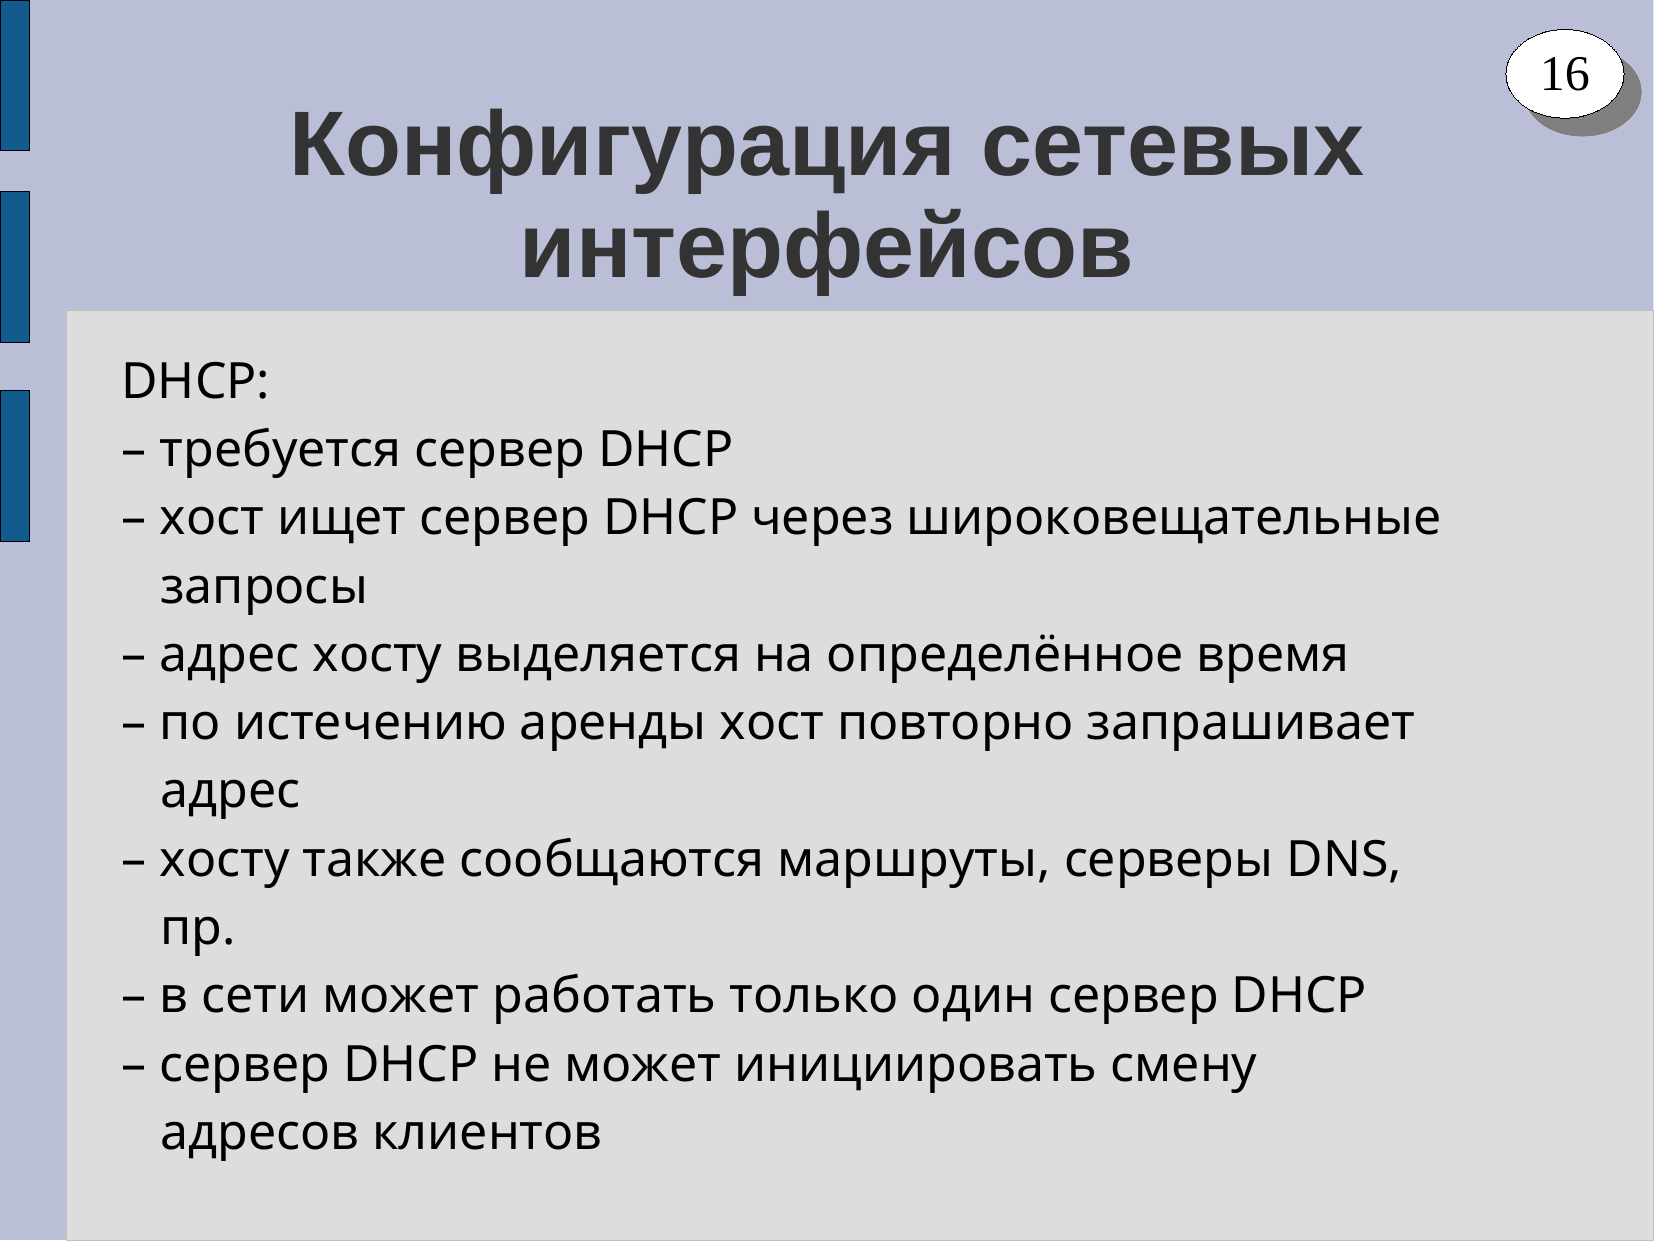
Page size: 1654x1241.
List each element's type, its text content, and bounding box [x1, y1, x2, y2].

title Конфигурация сетевых интерфейсов [121, 91, 1534, 299]
text_box 16 [1505, 29, 1625, 119]
text_box DHCP: – требуется сервер DHCP – хост ищет сервер DHCP через широковещательные запросы – адрес хосту выделяется на определённое время – по истечению аренды хост повторно запрашивает адрес – хосту также сообщаются маршруты, серверы DNS, пр. – в сети может работать только один сервер DHCP – сервер DHCP не может инициировать смену адресов клиентов [121, 344, 1534, 1164]
